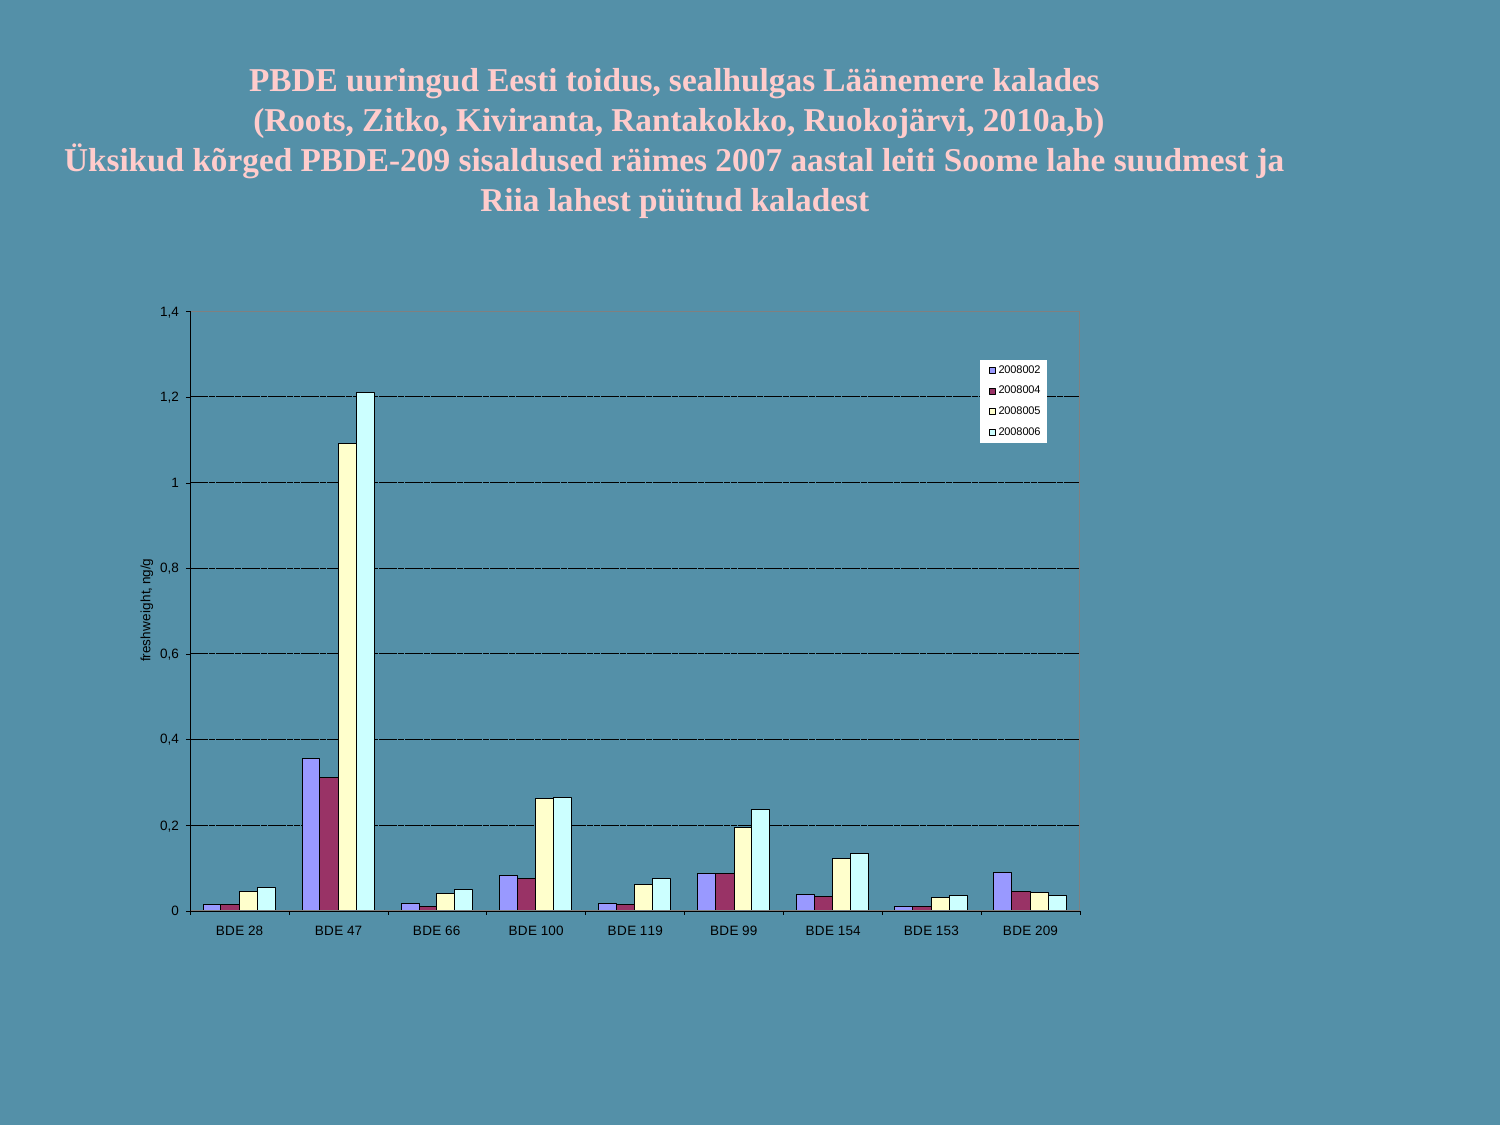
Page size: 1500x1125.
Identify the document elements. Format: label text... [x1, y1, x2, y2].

chart [112, 287, 1093, 955]
text_box PBDE uuringud Eesti toidus, sealhulgas Läänemere kalades (Roots, Zitko, Kiviranta, Rantakokko, Ruokojärvi, 2010a,b) Üksikud kõrged PBDE-209 sisaldused räimes 2007 aastal leiti Soome lahe suudmest ja Riia lahest püütud kaladest [49, 50, 1310, 266]
